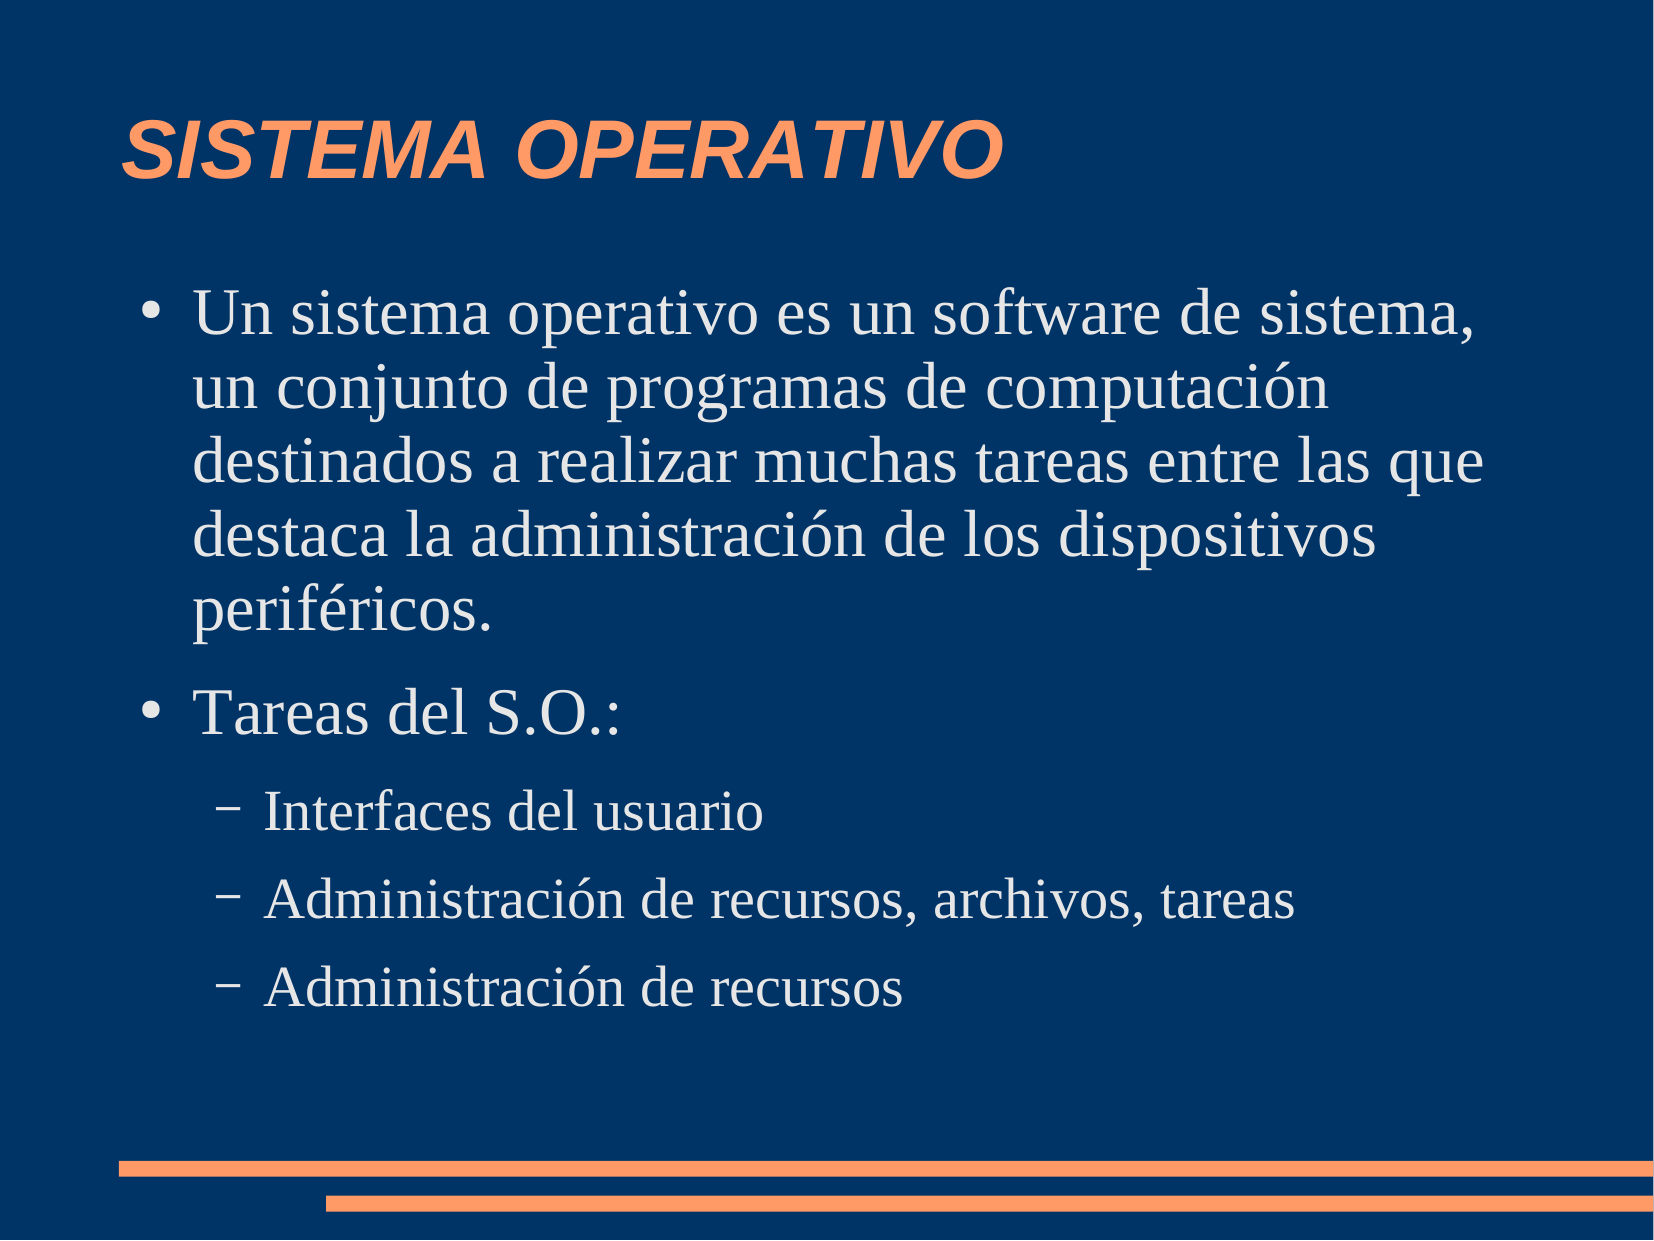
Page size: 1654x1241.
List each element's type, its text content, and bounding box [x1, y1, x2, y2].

list Un sistema operativo es un software de sistema, un conjunto de programas de computación destinados a realizar muchas tareas entre las que destaca la administración de los dispositivos periféricos. Tareas del S.O.: Interfaces del usuario Administración de recursos, archivos, tareas Administración de recursos [121, 274, 1561, 1085]
title SISTEMA OPERATIVO [121, 46, 1534, 254]
